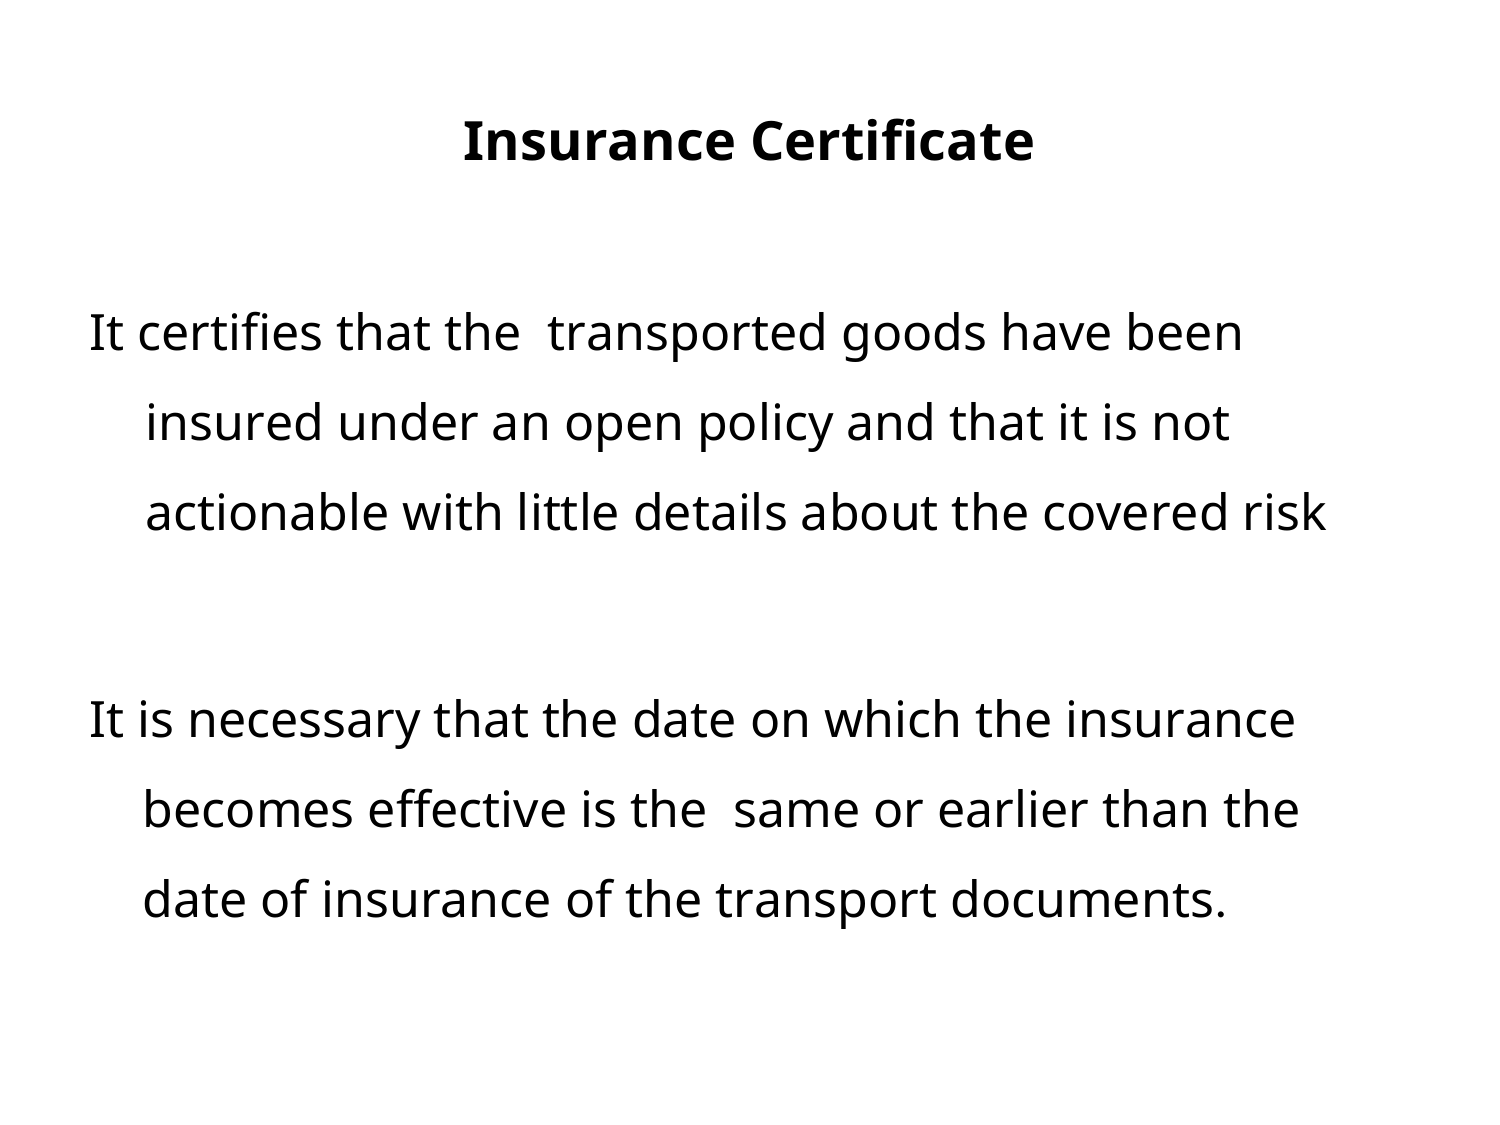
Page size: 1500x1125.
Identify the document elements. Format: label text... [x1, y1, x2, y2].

list It certifies that the transported goods have been insured under an open policy and that it is not actionable with little details about the covered risk [75, 262, 1425, 617]
list It is necessary that the date on which the insurance becomes effective is the same or earlier than the date of insurance of the transport documents. [75, 650, 1425, 1005]
title Insurance Certificate [75, 45, 1425, 233]
